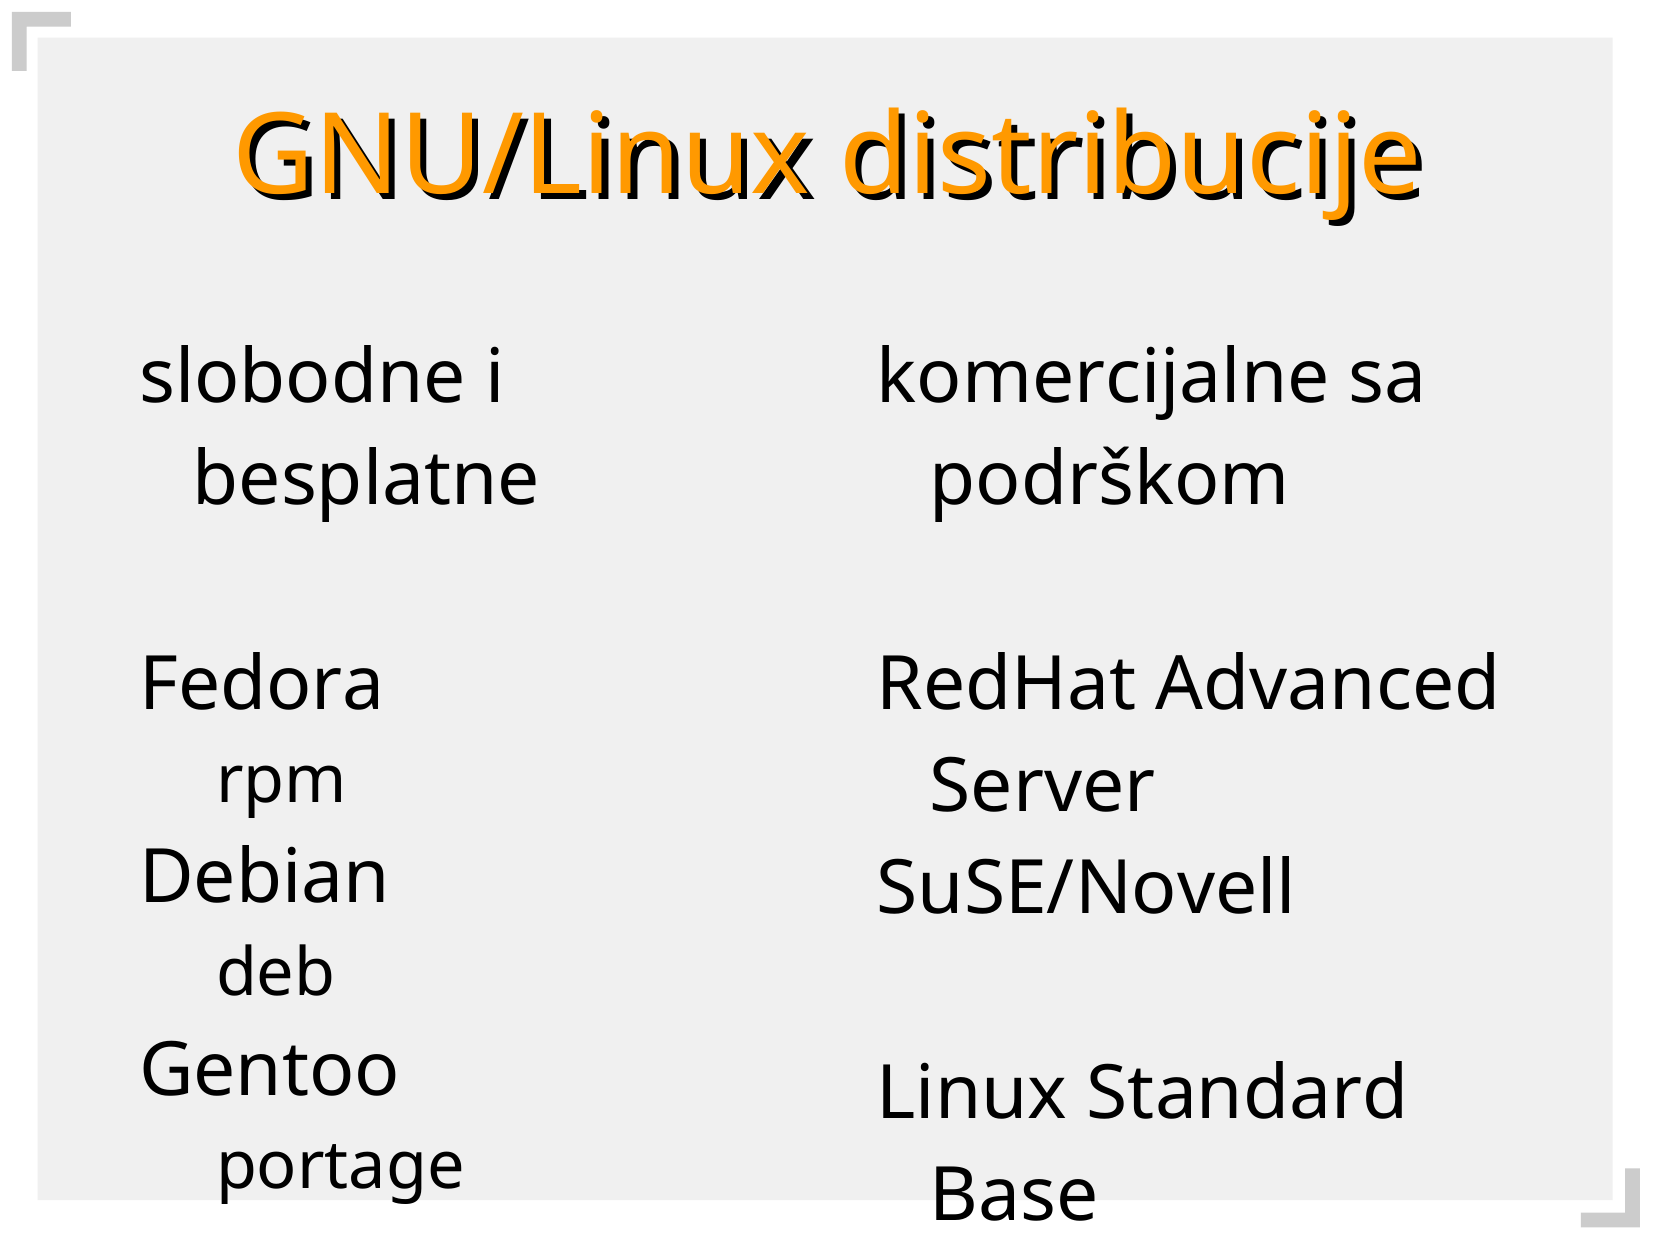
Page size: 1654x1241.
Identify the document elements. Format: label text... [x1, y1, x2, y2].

list slobodne i besplatne Fedora rpm Debian deb Gentoo portage [121, 322, 824, 1132]
title GNU/Linux distribucije [121, 46, 1534, 254]
list komercijalne sa podrškom RedHat Advanced Server SuSE/Novell Linux Standard Base [858, 322, 1562, 1132]
